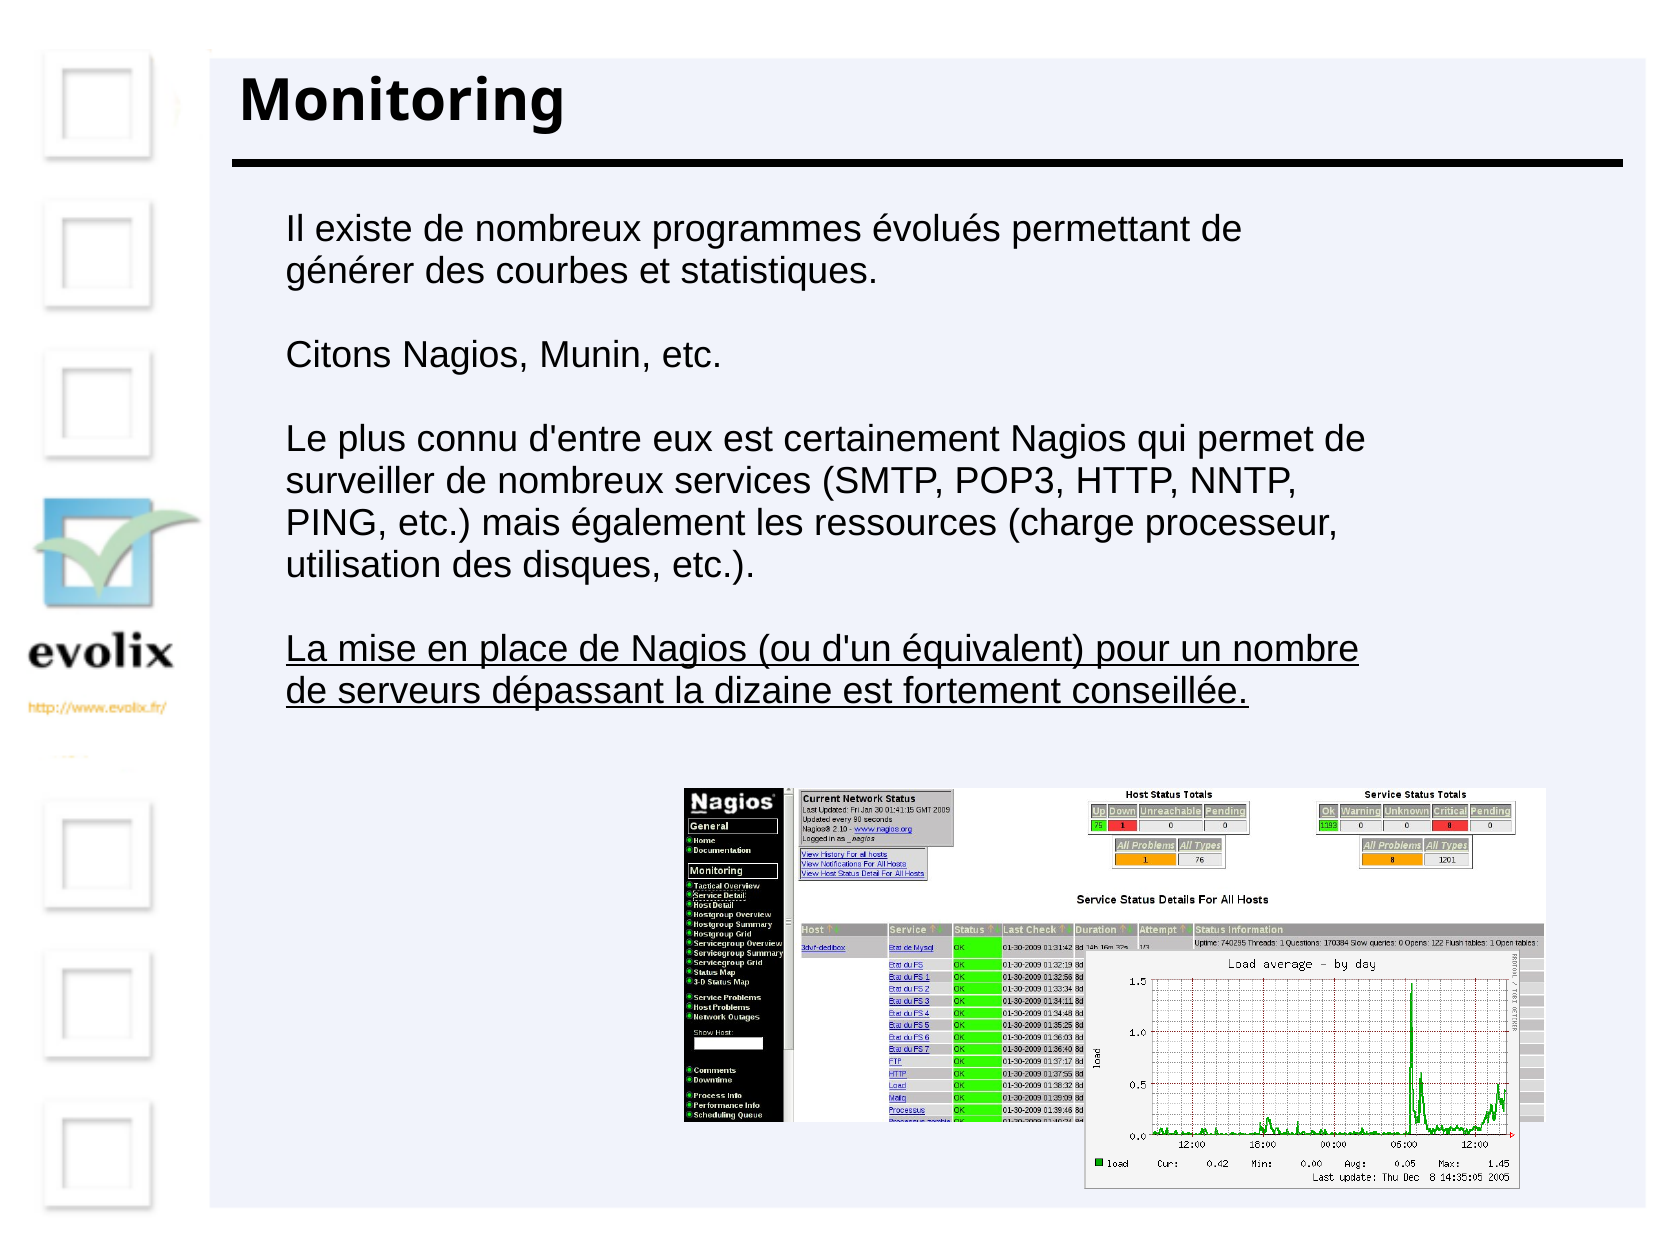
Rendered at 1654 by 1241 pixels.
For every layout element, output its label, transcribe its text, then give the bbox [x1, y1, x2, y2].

picture [0, 49, 1654, 1218]
text_box Il existe de nombreux programmes évolués permettant de générer des courbes et statistiques. Citons Nagios, Munin, etc. Le plus connu d'entre eux est certainement Nagios qui permet de surveiller de nombreux services (SMTP, POP3, HTTP, NNTP, PING, etc.) mais également les ressources (charge processeur, utilisation des disques, etc.). La mise en place de Nagios (ou d'un équivalent) pour un nombre de serveurs dépassant la dizaine est fortement conseillée. [270, 200, 1388, 1014]
title Monitoring [238, 0, 1530, 196]
